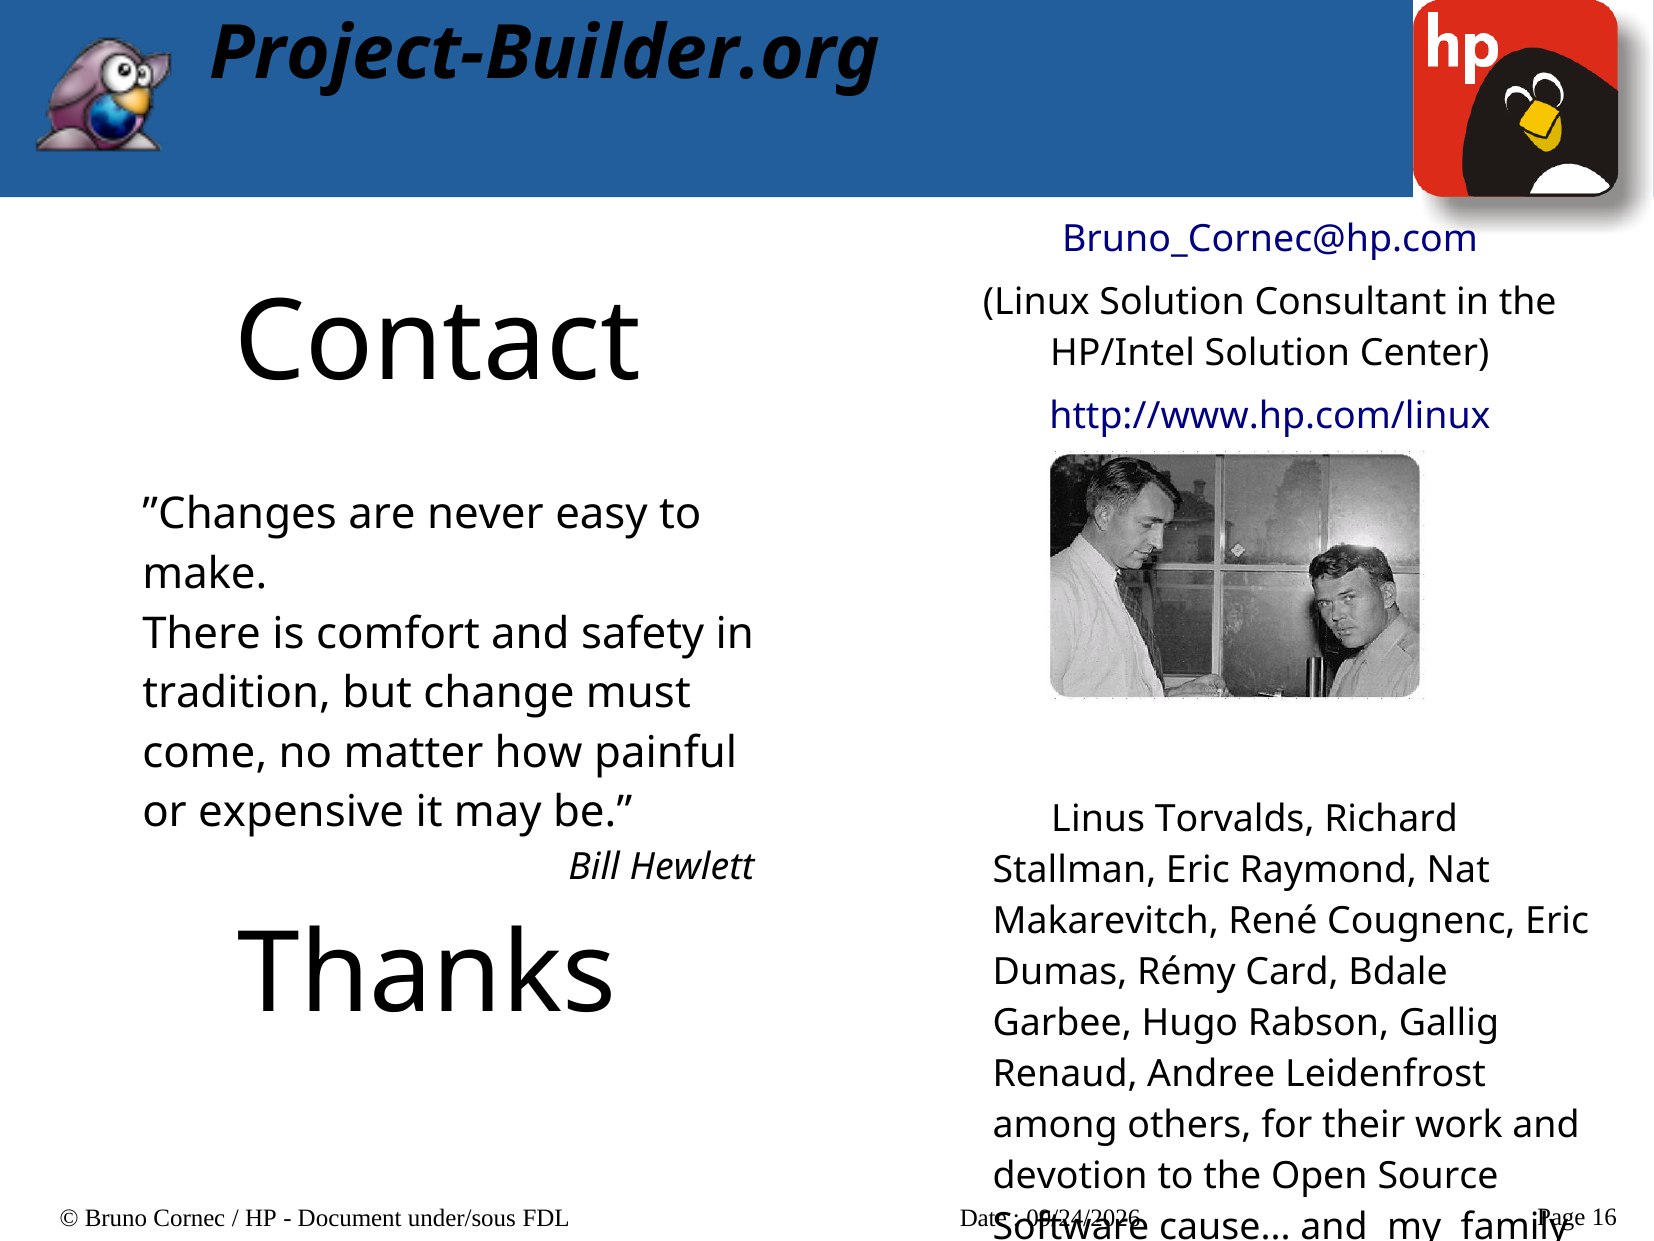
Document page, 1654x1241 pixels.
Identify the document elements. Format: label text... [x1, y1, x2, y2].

list Bruno_Cornec@hp.com (Linux Solution Consultant in the HP/Intel Solution Center) http://www.hp.com/linux Linus Torvalds, Richard Stallman, Eric Raymond, Nat Makarevitch, René Cougnenc, Eric Dumas, Rémy Card, Bdale Garbee, Hugo Rabson, Gallig Renaud, Andree Leidenfrost among others, for their work and devotion to the Open Source Software cause... and my family for his patience :-) [862, 211, 1595, 1189]
picture [1413, 0, 1654, 235]
text_box ”Changes are never easy to make. There is comfort and safety in tradition, but change must come, no matter how painful or expensive it may be.” Bill Hewlett [65, 482, 783, 856]
picture [1043, 450, 1427, 702]
picture [0, 0, 211, 199]
text_box Contact [234, 259, 655, 399]
text_box Thanks [237, 891, 635, 1032]
